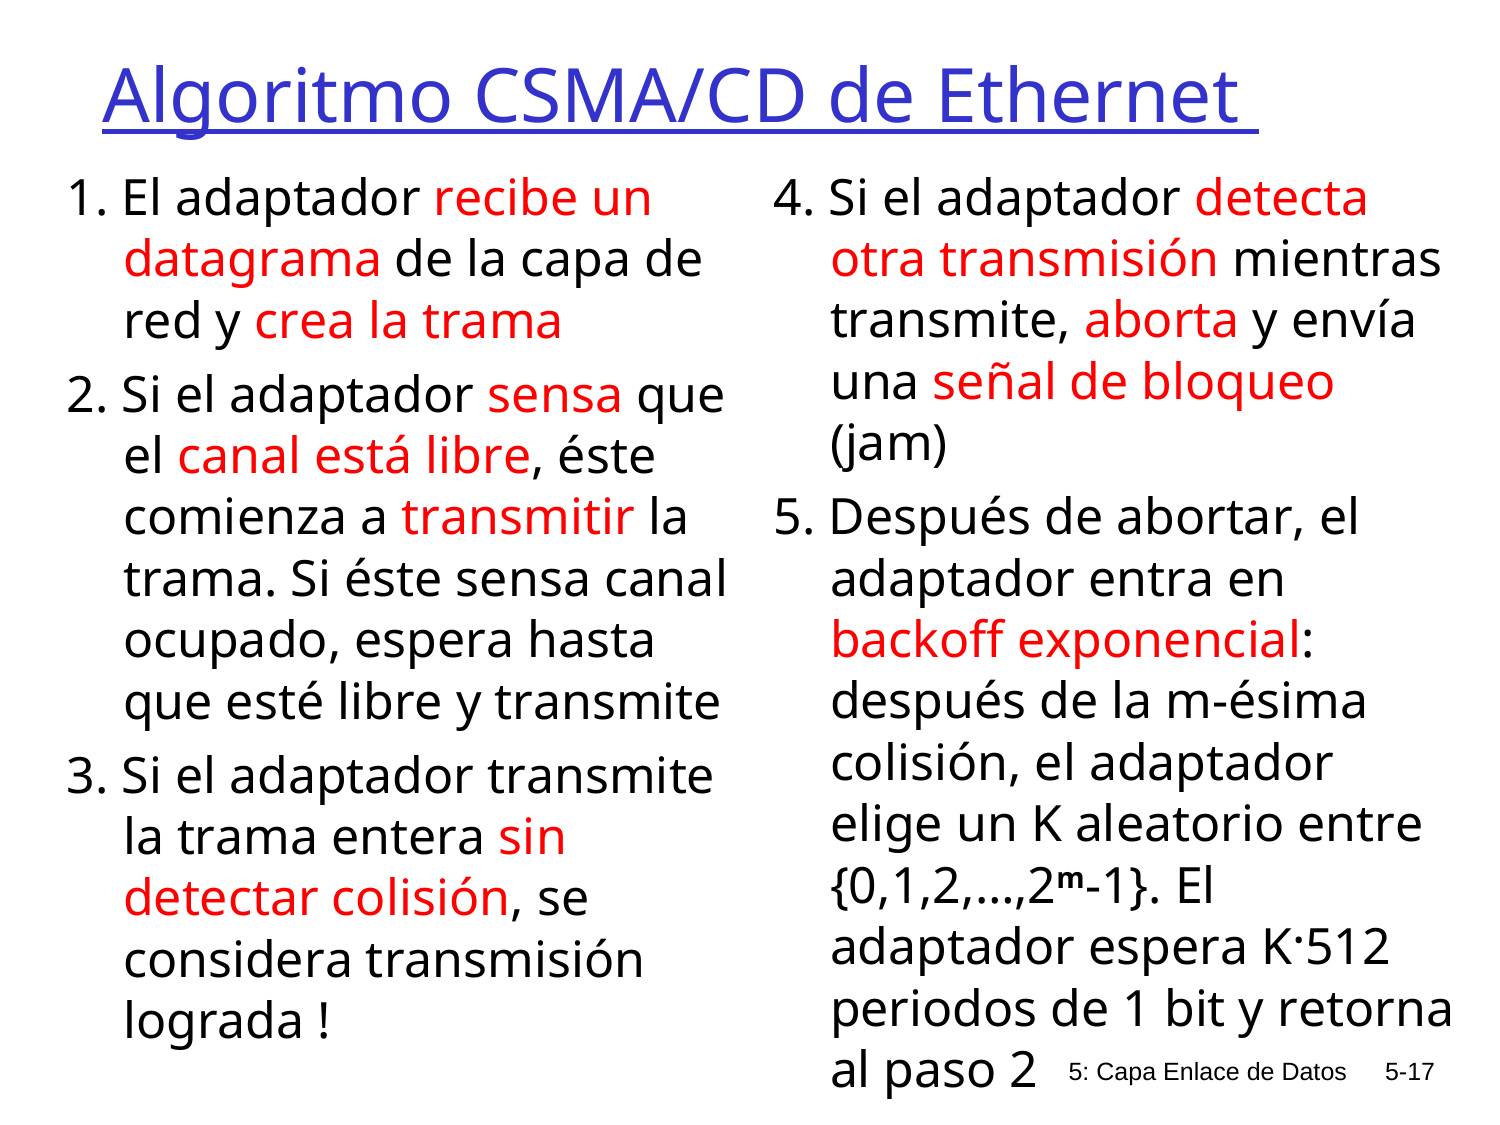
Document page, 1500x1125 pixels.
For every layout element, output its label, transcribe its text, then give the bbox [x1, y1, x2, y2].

title Algoritmo CSMA/CD de Ethernet [87, 0, 1363, 158]
list 4. Si el adaptador detecta otra transmisión mientras transmite, aborta y envía una señal de bloqueo (jam) 5. Después de abortar, el adaptador entra en backoff exponencial: después de la m-ésima colisión, el adaptador elige un K aleatorio entre {0,1,2,…,2m-1}. El adaptador espera K·512 periodos de 1 bit y retorna al paso 2 [759, 158, 1471, 1012]
list 1. El adaptador recibe un datagrama de la capa de red y crea la trama 2. Si el adaptador sensa que el canal está libre, éste comienza a transmitir la trama. Si éste sensa canal ocupado, espera hasta que esté libre y transmite 3. Si el adaptador transmite la trama entera sin detectar colisión, se considera transmisión lograda ! [52, 158, 766, 1019]
